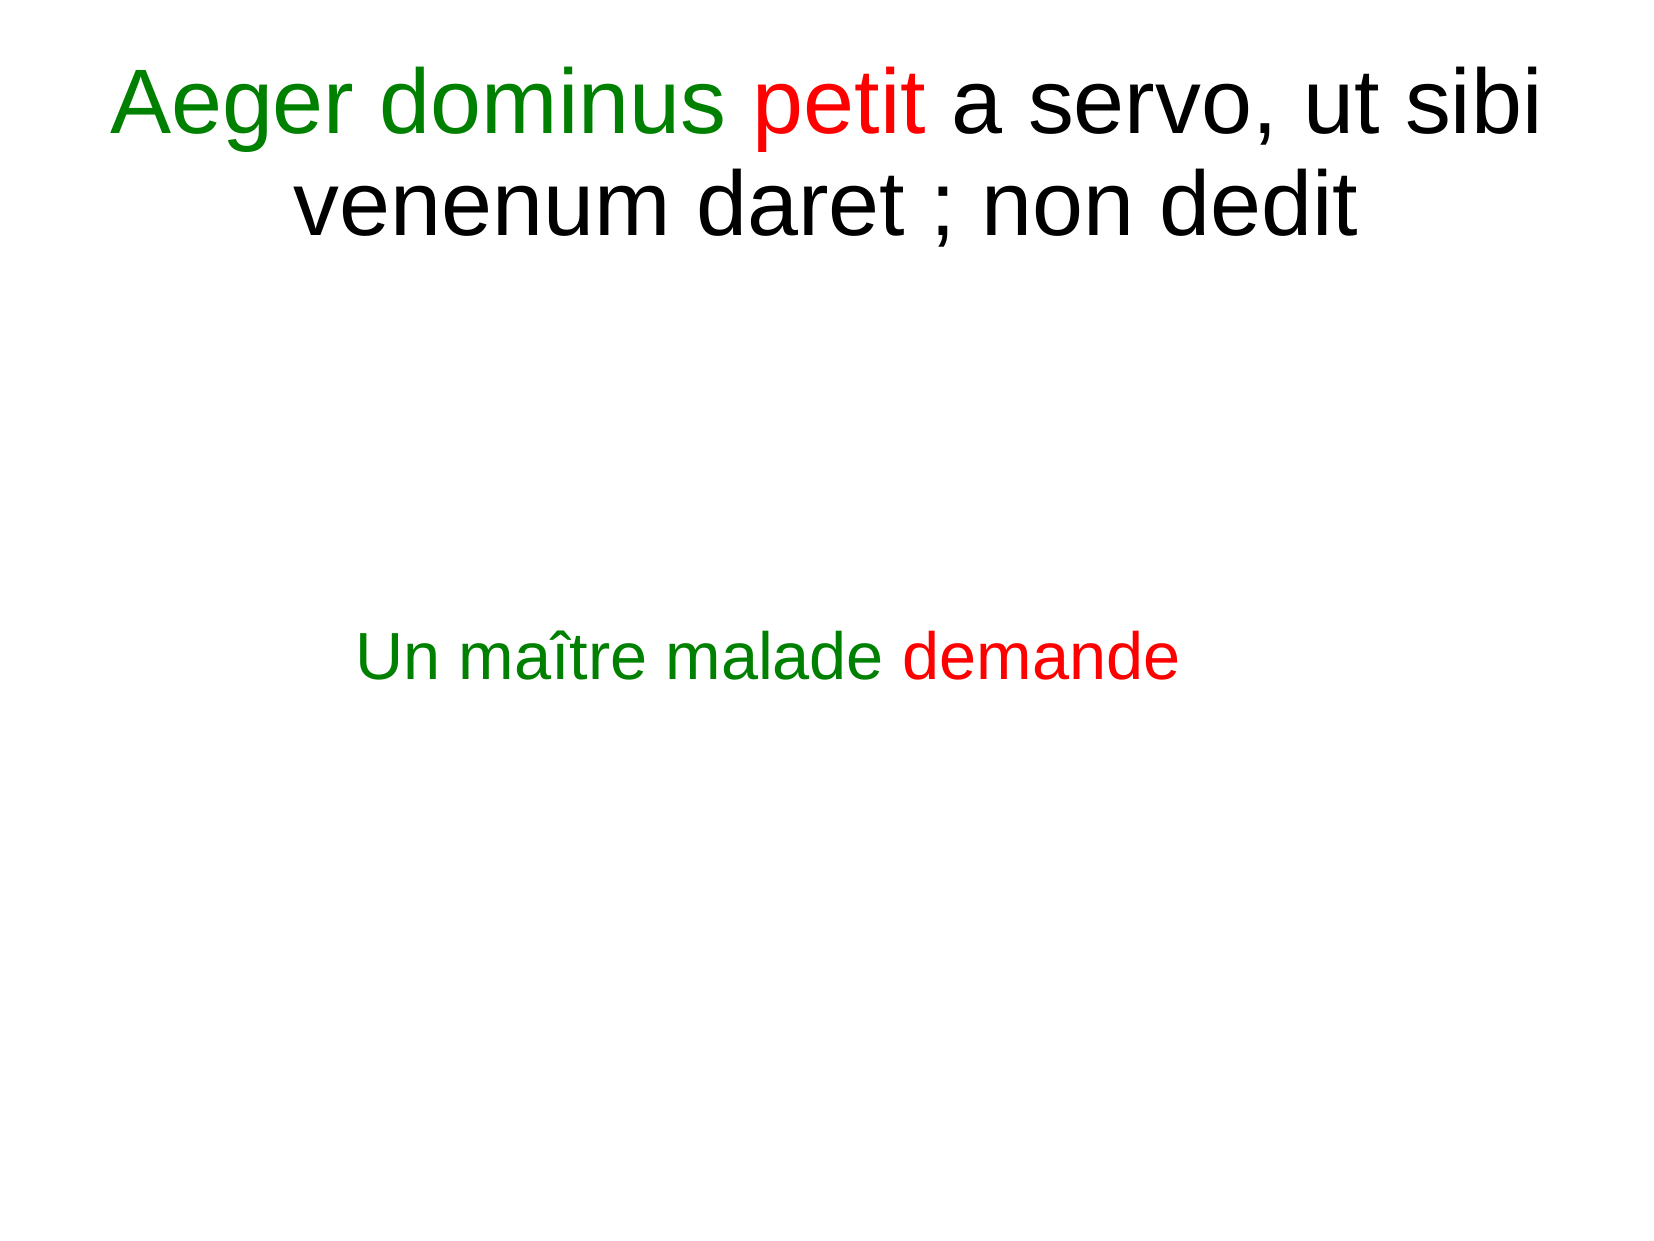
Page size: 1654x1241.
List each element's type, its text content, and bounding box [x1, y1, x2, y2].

subtitle Un maître malade demande [23, 296, 1512, 1016]
title Aeger dominus petit a servo, ut sibi venenum daret ; non dedit [82, 49, 1571, 257]
